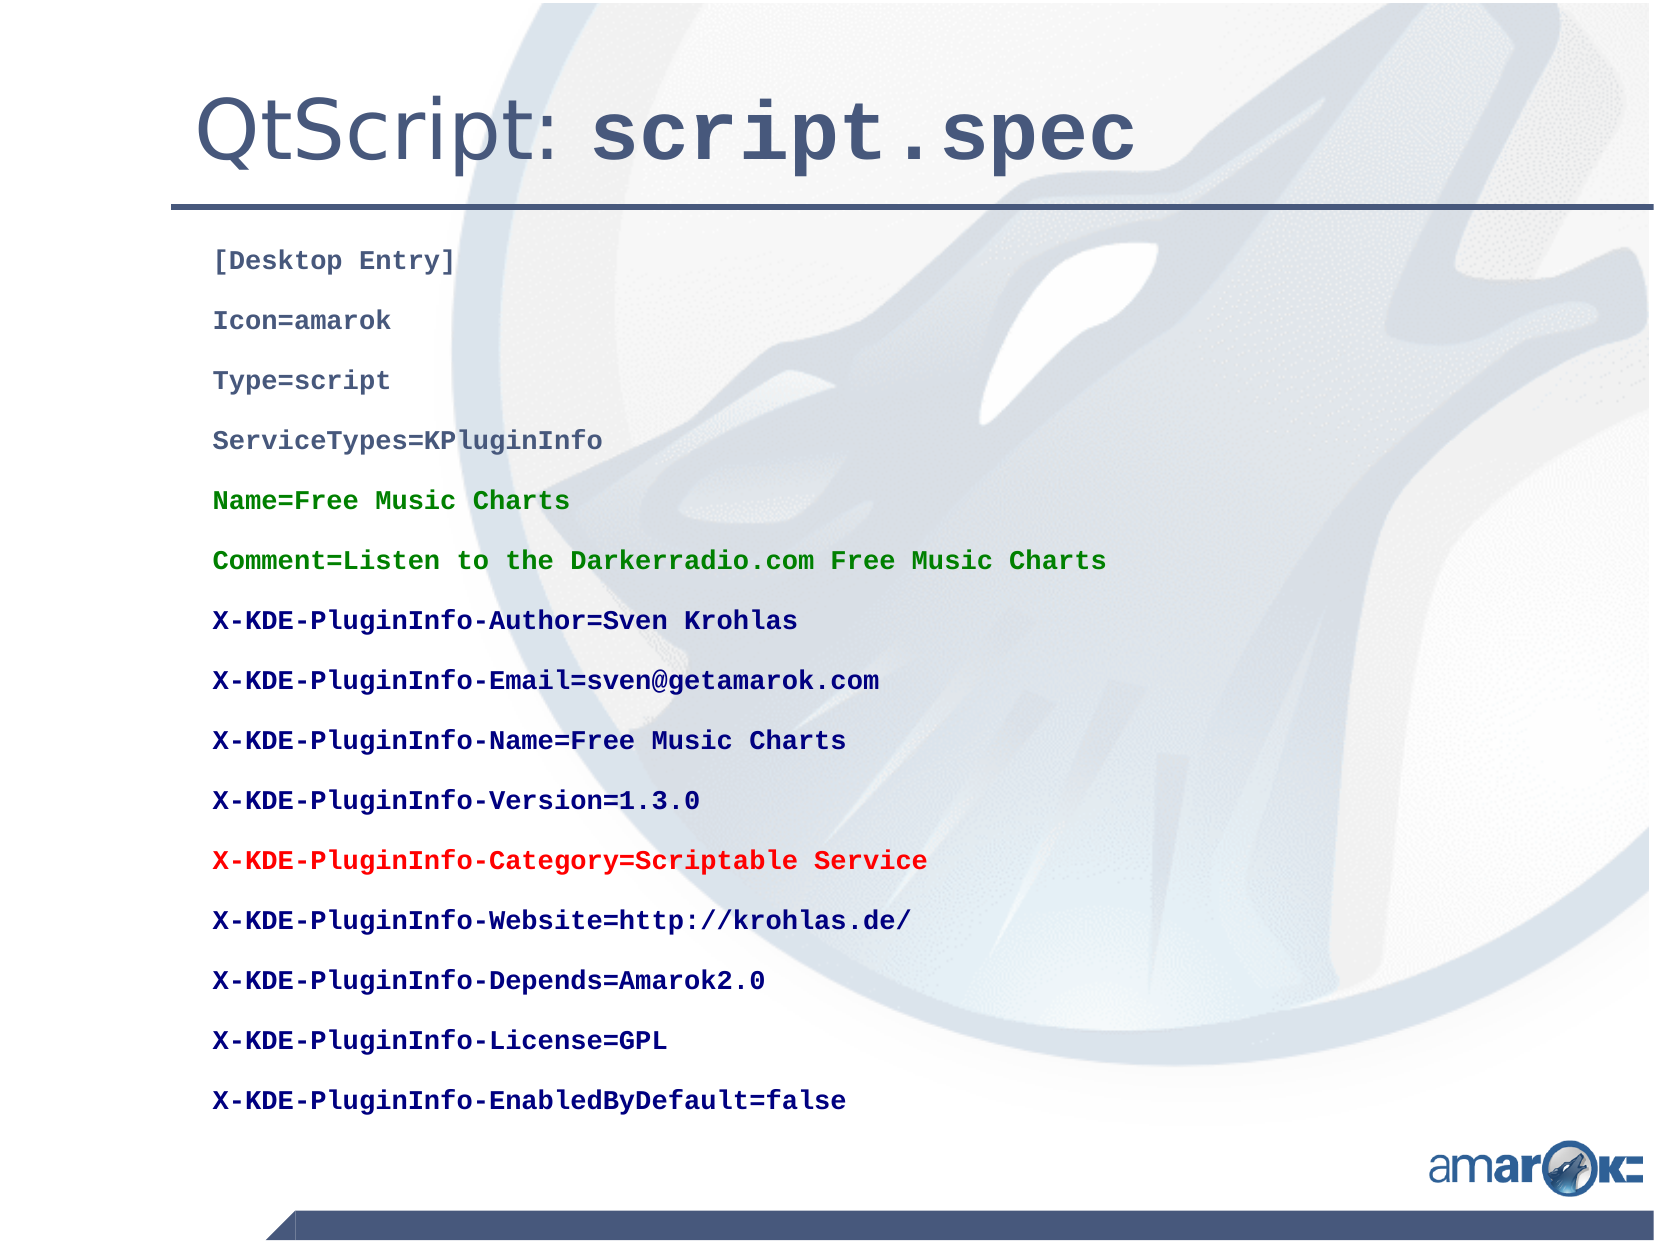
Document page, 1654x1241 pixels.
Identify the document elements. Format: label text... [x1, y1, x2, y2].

subtitle [Desktop Entry] Icon=amarok Type=script ServiceTypes=KPluginInfo Name=Free Music Charts Comment=Listen to the Darkerradio.com Free Music Charts X-KDE-PluginInfo-Author=Sven Krohlas X-KDE-PluginInfo-Email=sven@getamarok.com X-KDE-PluginInfo-Name=Free Music Charts X-KDE-PluginInfo-Version=1.3.0 X-KDE-PluginInfo-Category=Scriptable Service X-KDE-PluginInfo-Website=http://krohlas.de/ X-KDE-PluginInfo-Depends=Amarok2.0 X-KDE-PluginInfo-License=GPL X-KDE-PluginInfo-EnabledByDefault=false [212, 207, 1530, 1157]
picture [1417, 1127, 1652, 1210]
title QtScript: script.spec [194, 29, 1530, 237]
